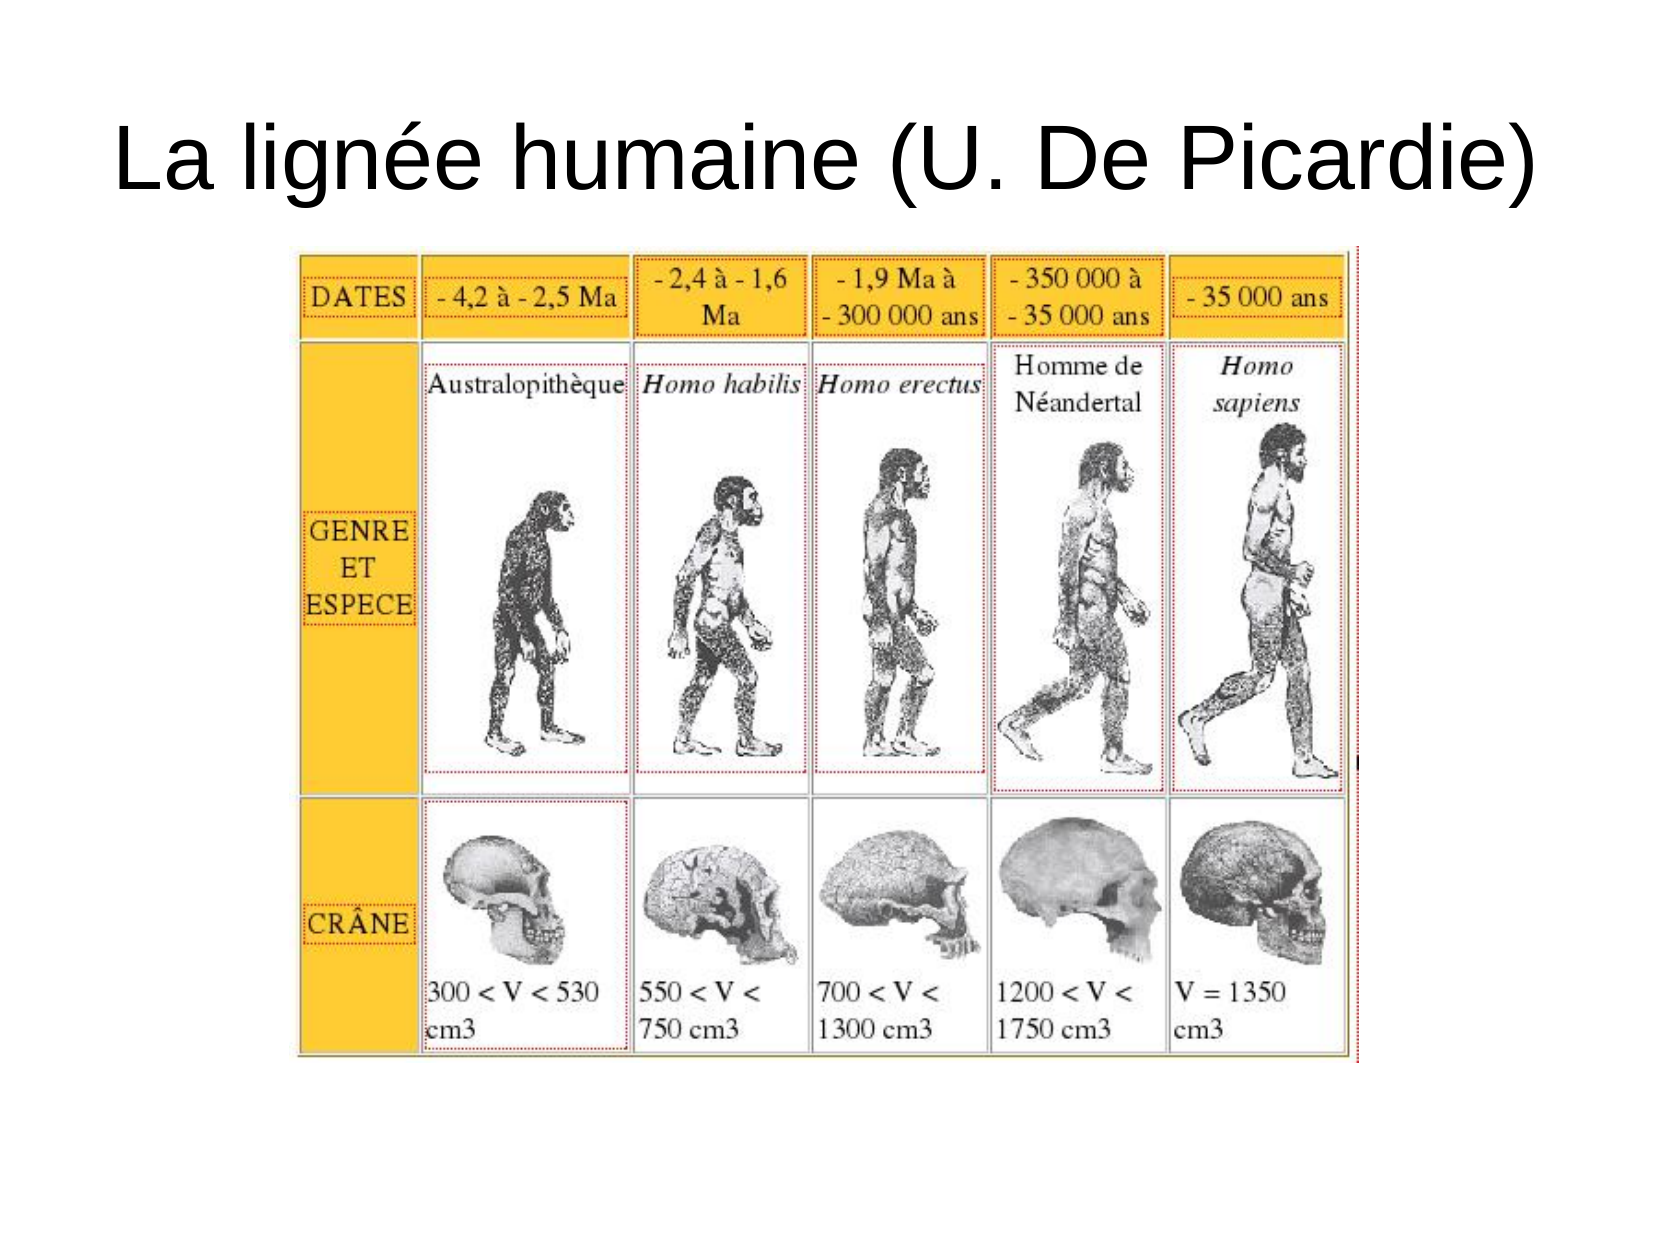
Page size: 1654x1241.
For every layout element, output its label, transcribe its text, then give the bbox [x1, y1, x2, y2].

title La lignée humaine (U. De Picardie) [82, 49, 1571, 257]
picture [289, 246, 1359, 1063]
